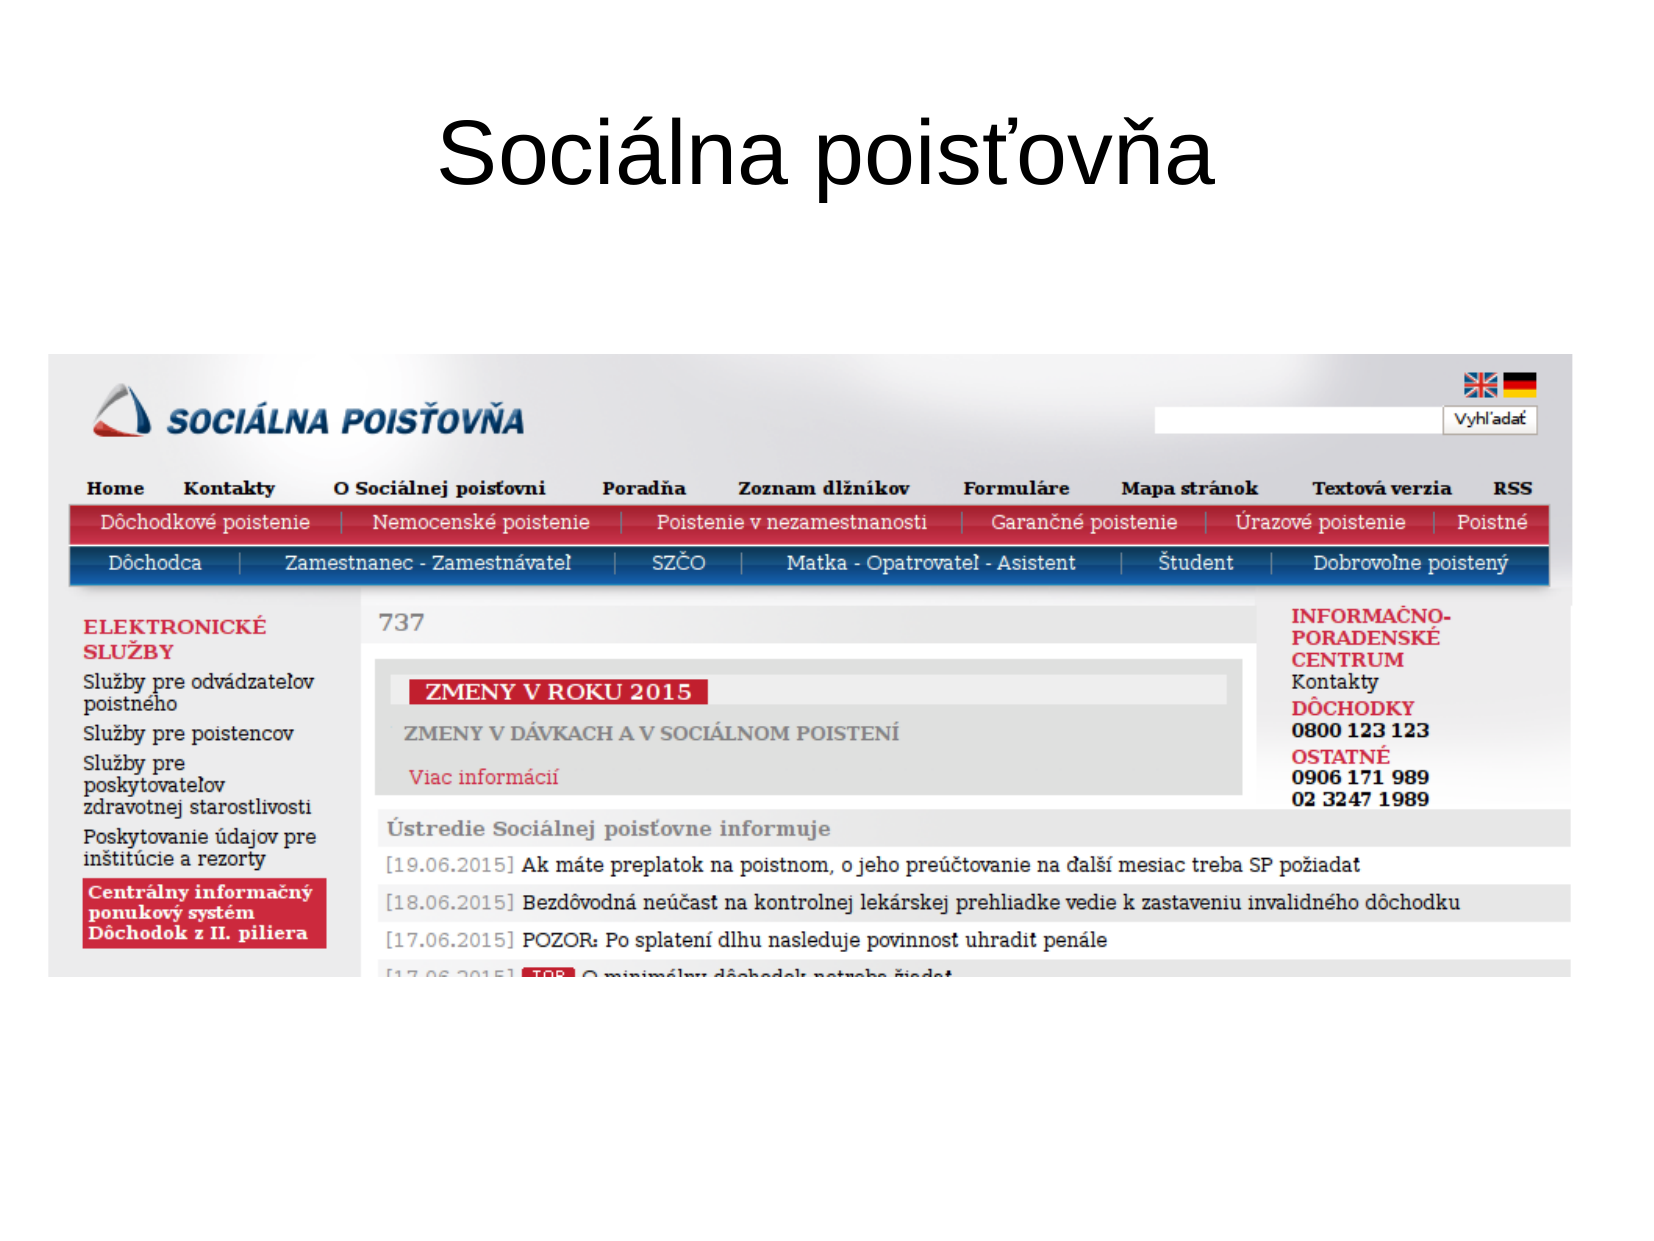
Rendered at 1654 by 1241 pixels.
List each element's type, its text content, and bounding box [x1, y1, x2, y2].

title Sociálna poisťovňa [82, 49, 1571, 257]
picture [47, 354, 1596, 977]
